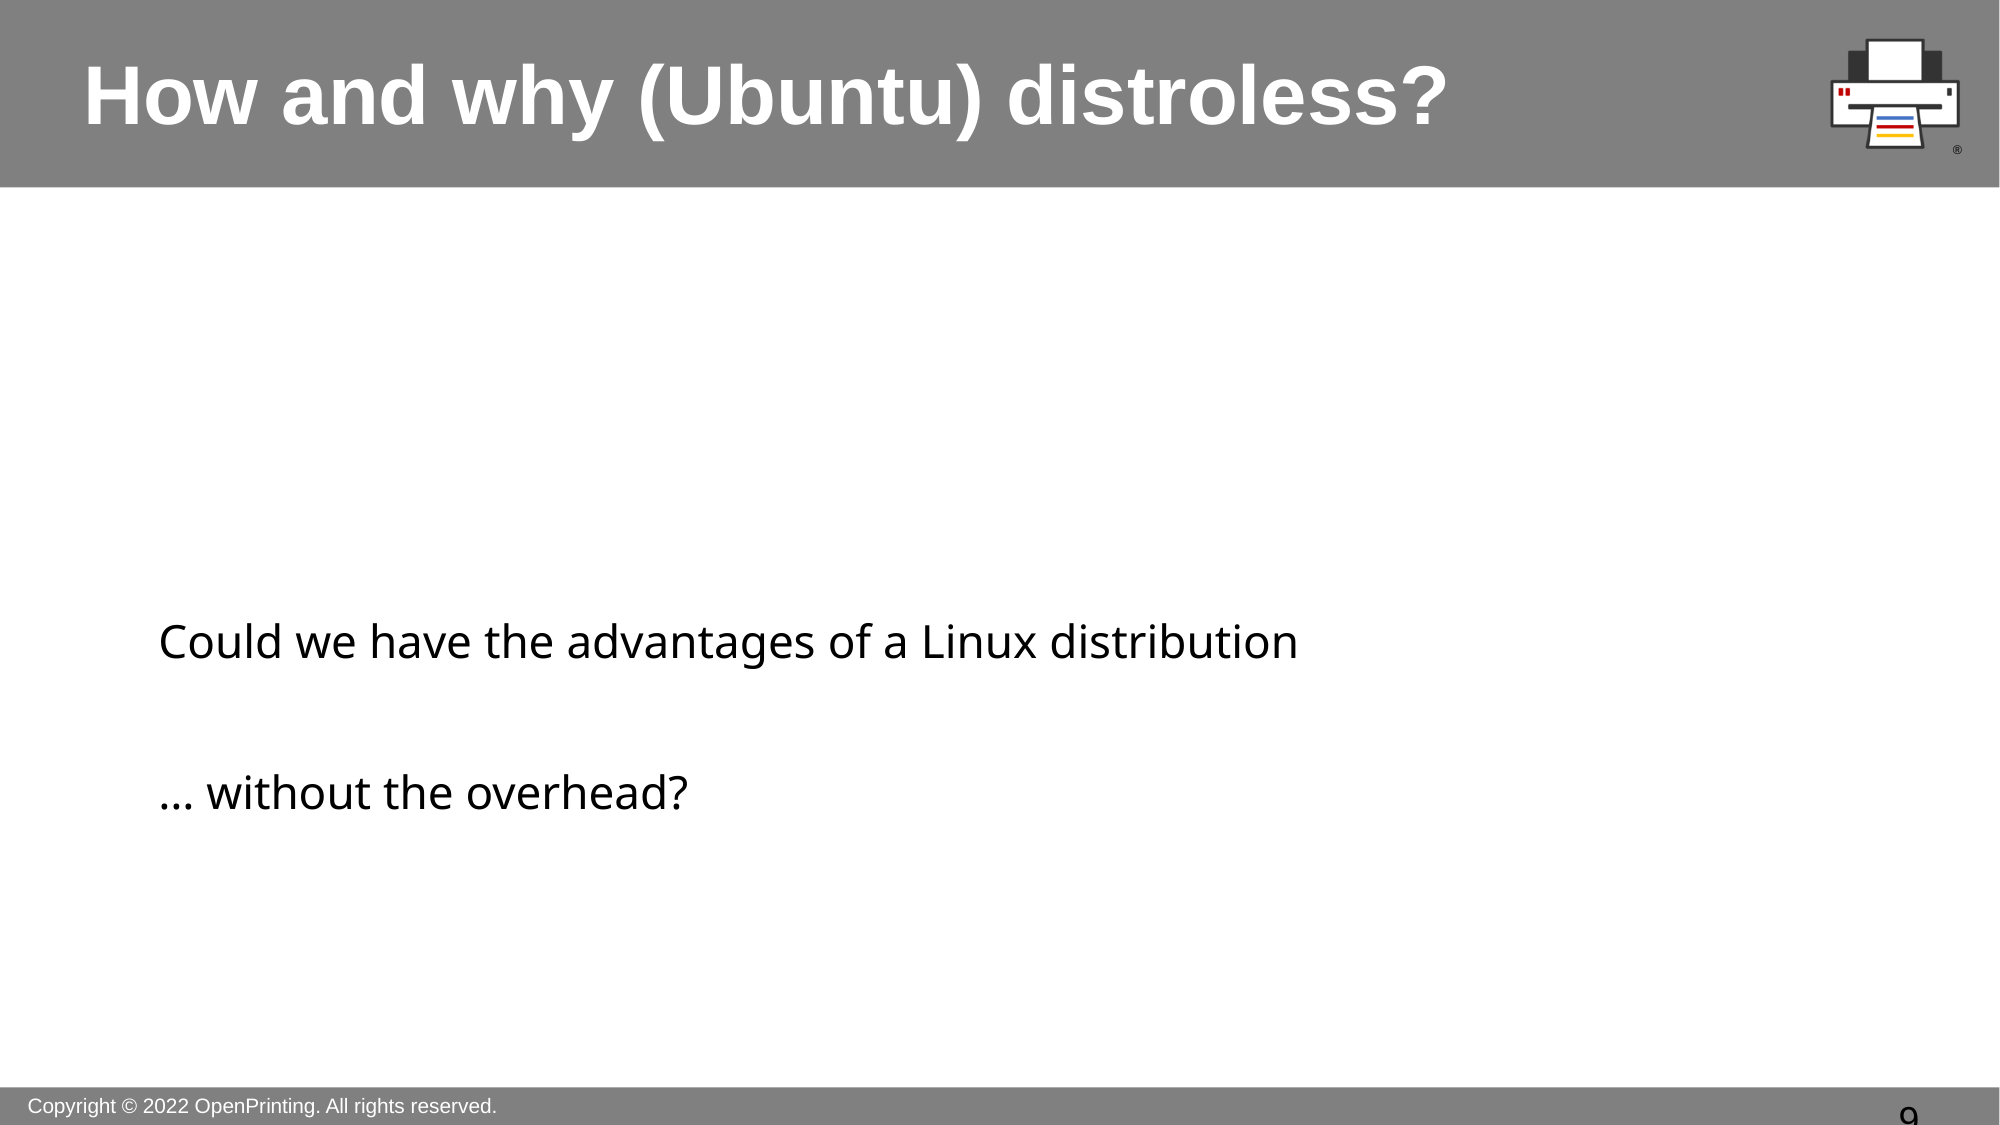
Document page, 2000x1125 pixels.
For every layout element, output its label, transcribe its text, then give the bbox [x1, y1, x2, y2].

picture [1825, 33, 1965, 154]
text_box Could we have the advantages of a Linux distribution … without the overhead? [74, 224, 1935, 1067]
text_box How and why (Ubuntu) distroless? [74, 7, 1785, 174]
